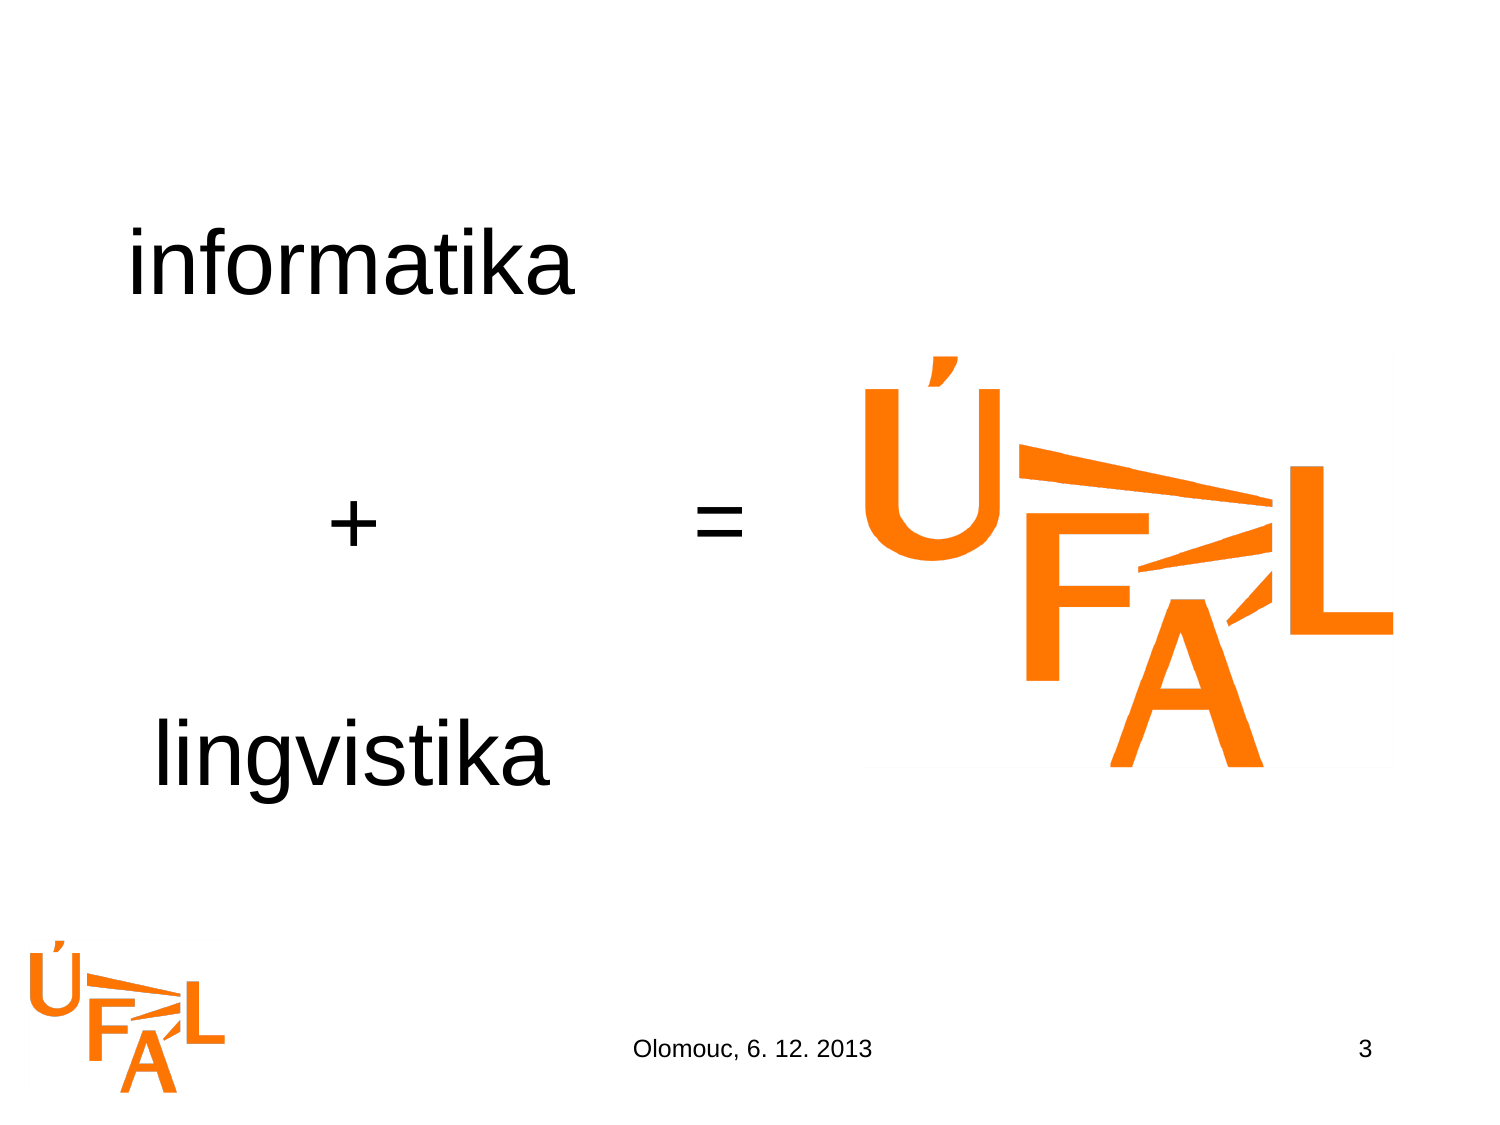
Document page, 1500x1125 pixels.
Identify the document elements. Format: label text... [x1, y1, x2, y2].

title = [679, 452, 768, 579]
picture [29, 940, 225, 1093]
title + [312, 454, 402, 582]
picture [862, 354, 1394, 768]
title lingvistika [94, 685, 611, 812]
title informatika [94, 194, 611, 322]
